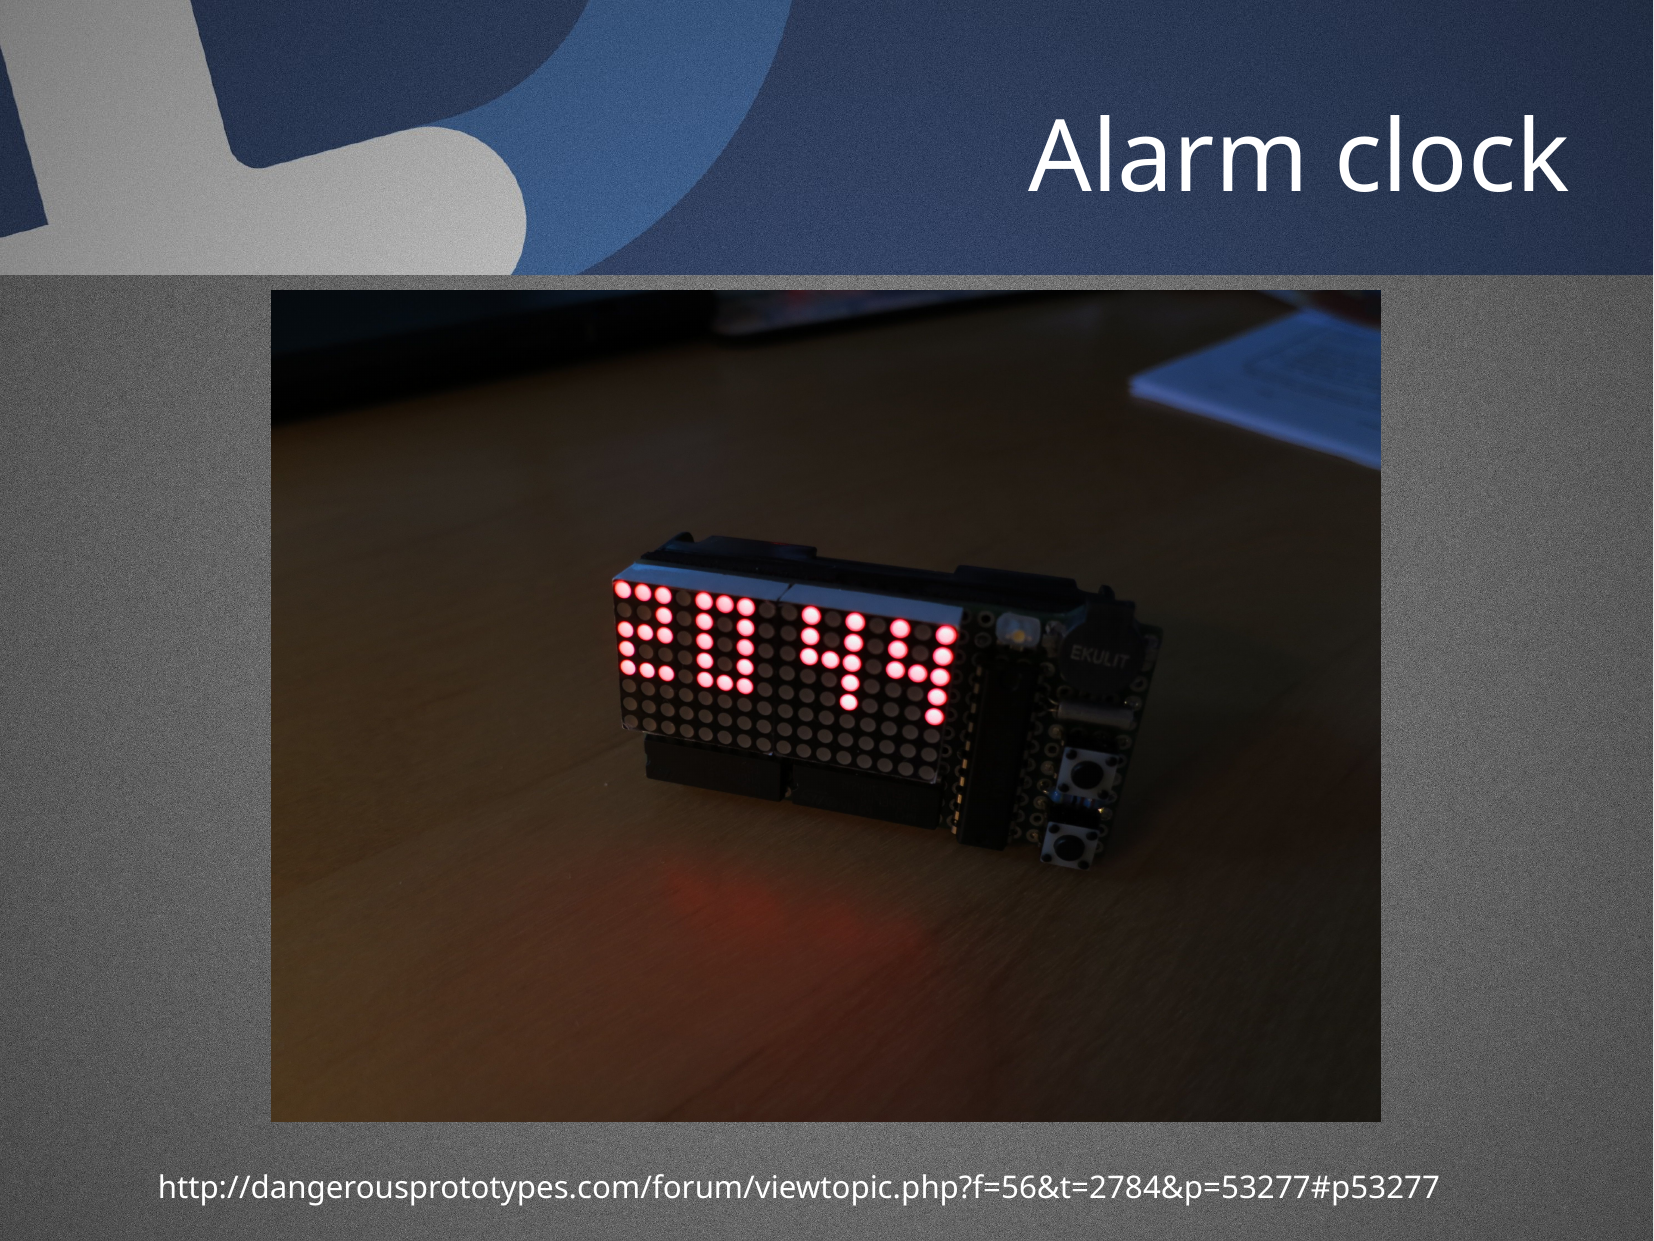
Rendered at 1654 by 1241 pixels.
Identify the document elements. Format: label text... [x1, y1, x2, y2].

title Alarm clock [82, 49, 1571, 257]
list http://dangerousprototypes.com/forum/viewtopic.php?f=56&t=2784&p=53277#p53277 [87, 1165, 1575, 1211]
picture [0, 0, 1654, 1241]
